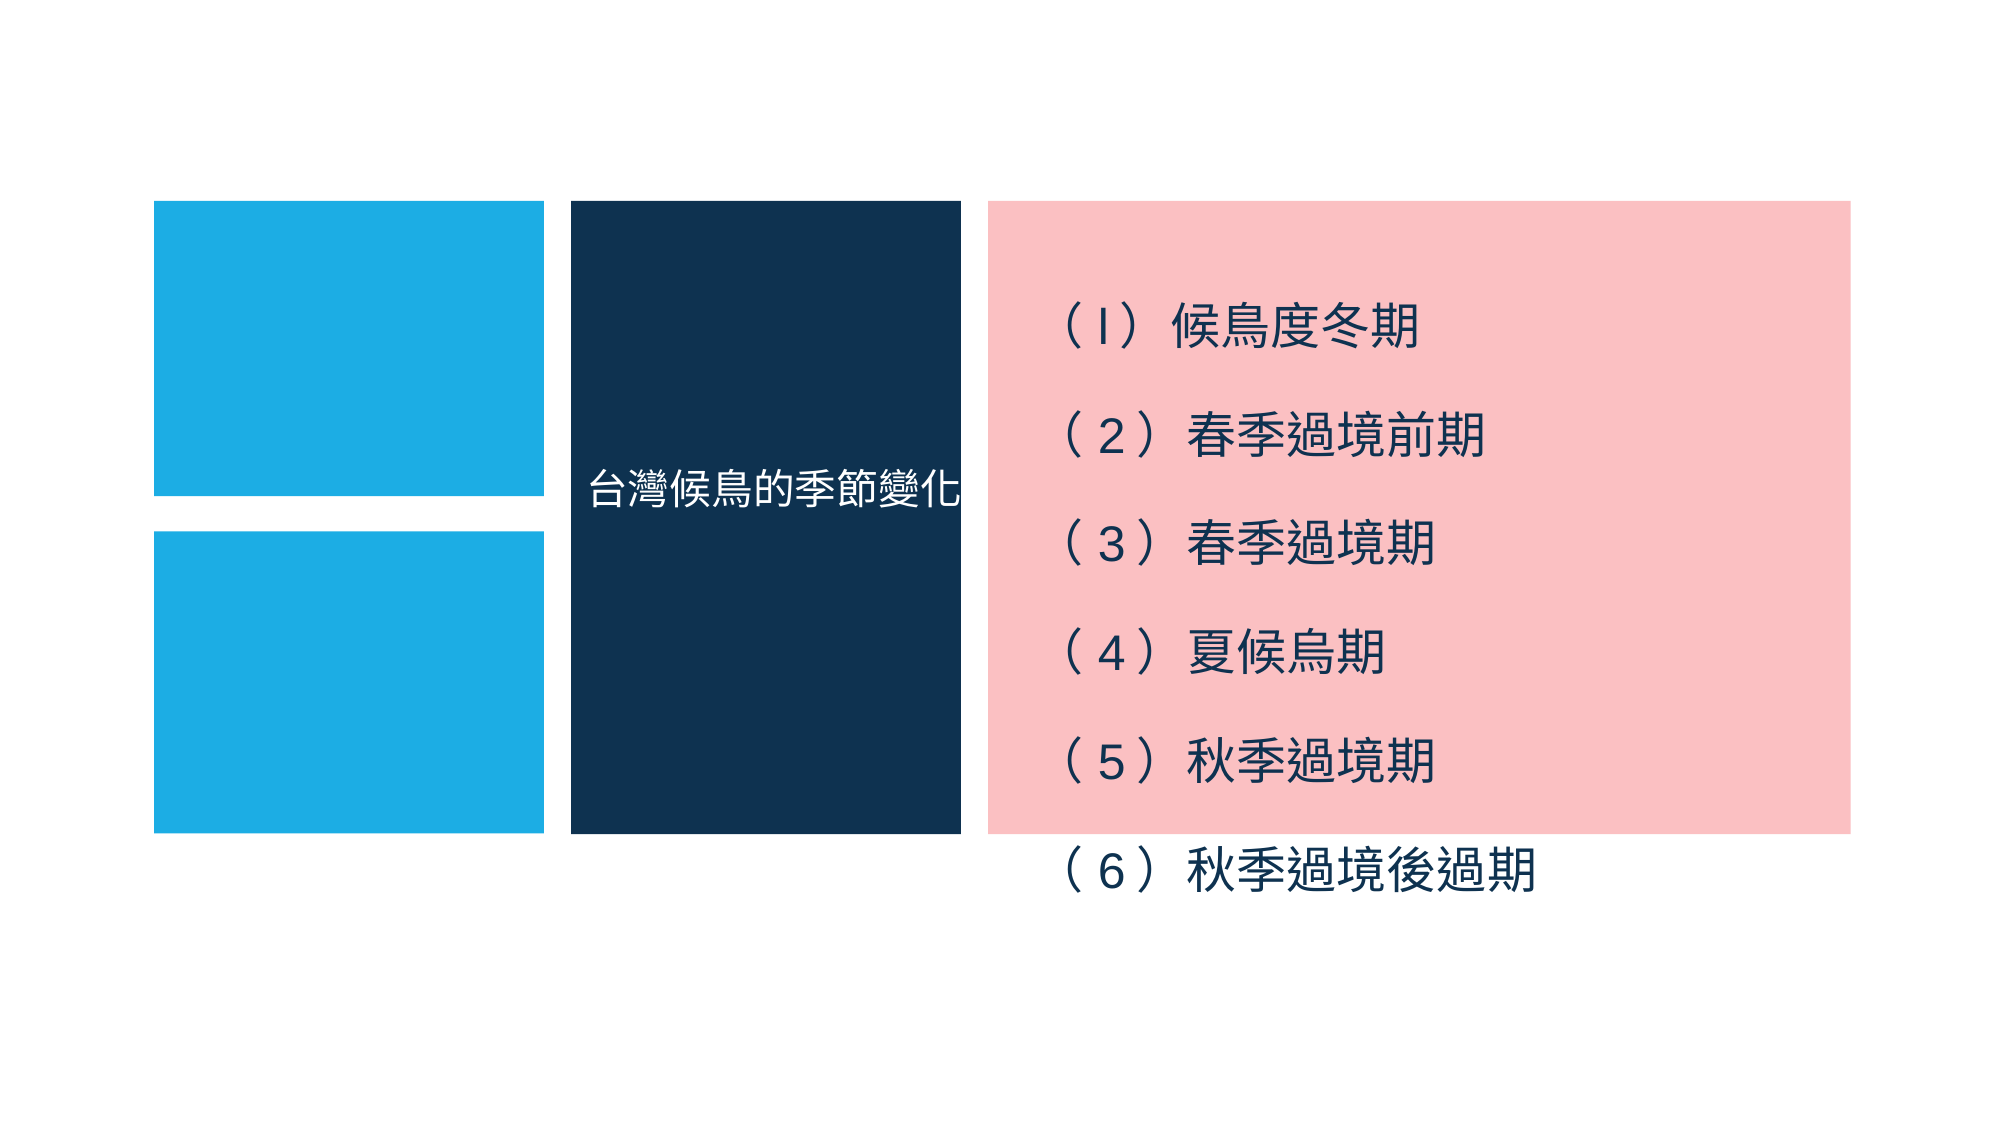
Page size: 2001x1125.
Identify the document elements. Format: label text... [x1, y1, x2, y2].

text_box [988, 200, 1851, 835]
text_box （l）候鳥度冬期 （2）春季過境前期 （3）春季過境期 （4）夏候烏期 （5）秋季過境期 （6）秋季過境後過期 [1018, 242, 1938, 808]
text_box 台灣候鳥的季節變化 [571, 448, 977, 518]
text_box [571, 518, 961, 835]
text_box [154, 200, 544, 497]
text_box [571, 200, 961, 448]
text_box [154, 531, 544, 834]
